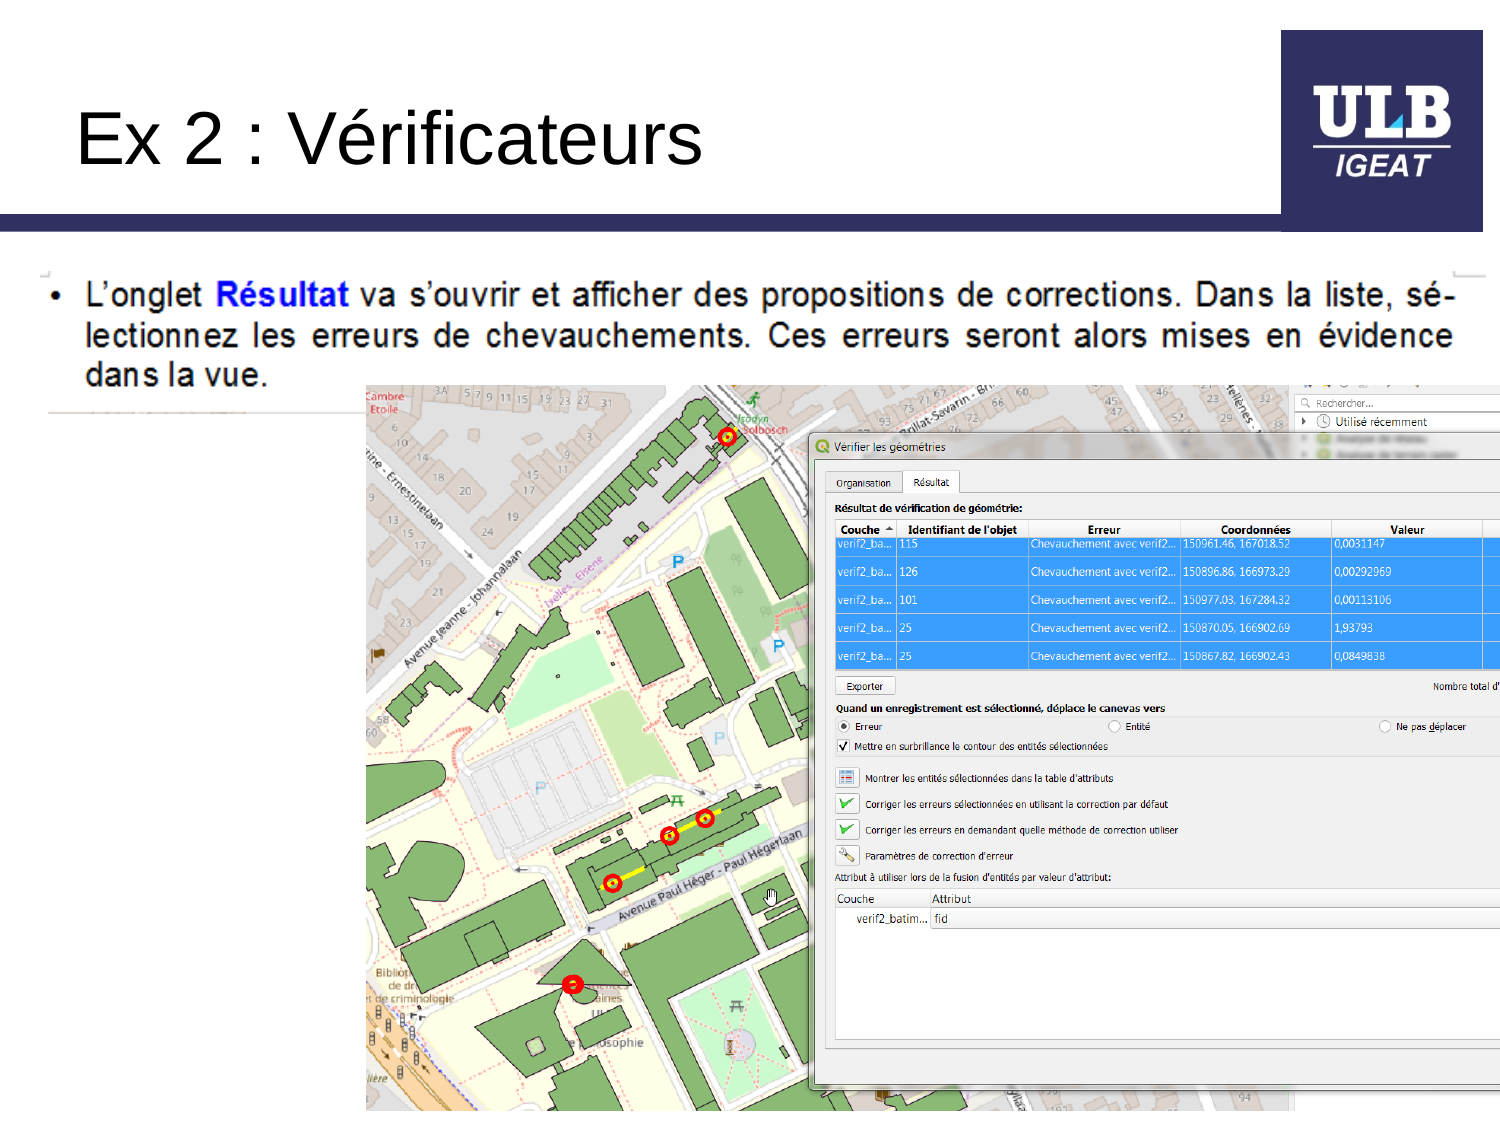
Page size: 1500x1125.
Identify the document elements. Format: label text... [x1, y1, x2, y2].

picture [40, 271, 1500, 1111]
title Ex 2 : Vérificateurs [75, 44, 1425, 233]
picture [1281, 30, 1483, 232]
